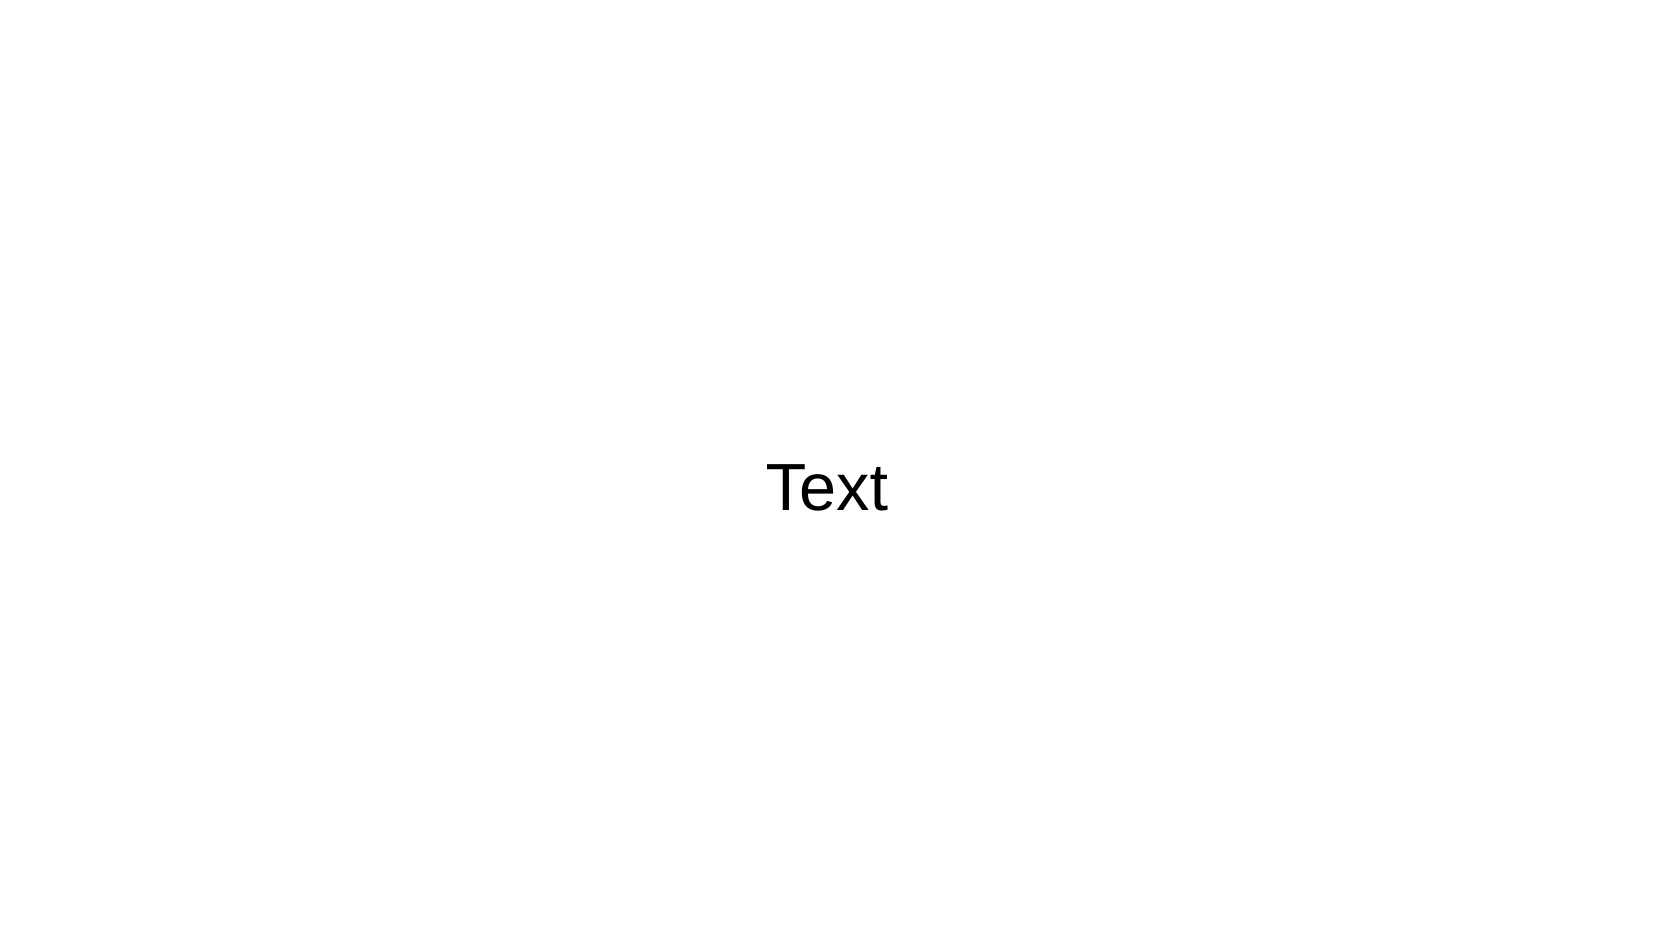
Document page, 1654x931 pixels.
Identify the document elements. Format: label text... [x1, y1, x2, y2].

subtitle Text [82, 217, 1571, 758]
